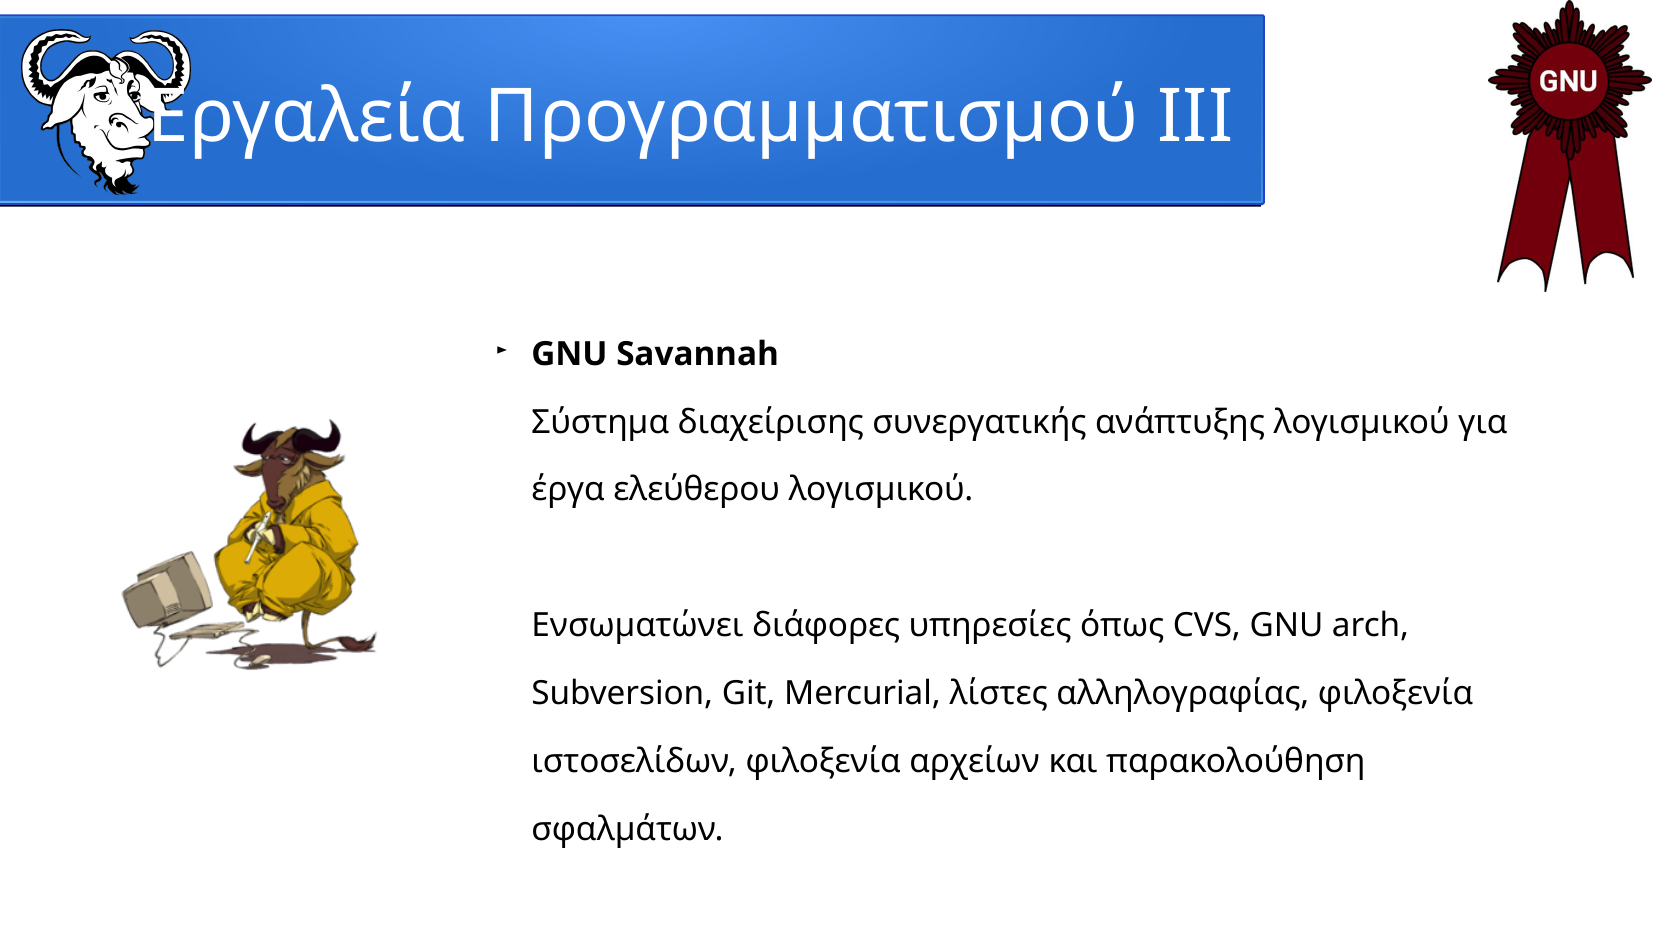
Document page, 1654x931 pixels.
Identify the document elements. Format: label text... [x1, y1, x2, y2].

picture [1488, 0, 1652, 292]
picture [21, 29, 146, 195]
title Εργαλεία Προγραμματισμού III [146, 28, 1235, 196]
picture [94, 413, 397, 676]
text_box GNU Savannah Σύστημα διαχείρισης συνεργατικής ανάπτυξης λογισμικού για έργα ελεύθερου λογισμικού. Ενσωματώνει διάφορες υπηρεσίες όπως CVS, GNU arch, Subversion, Git, Mercurial, λίστες αλληλογραφίας, φιλοξενία ιστοσελίδων, φιλοξενία αρχείων και παρακολούθηση σφαλμάτων. https://savannah.gnu.org/ [496, 307, 1560, 910]
